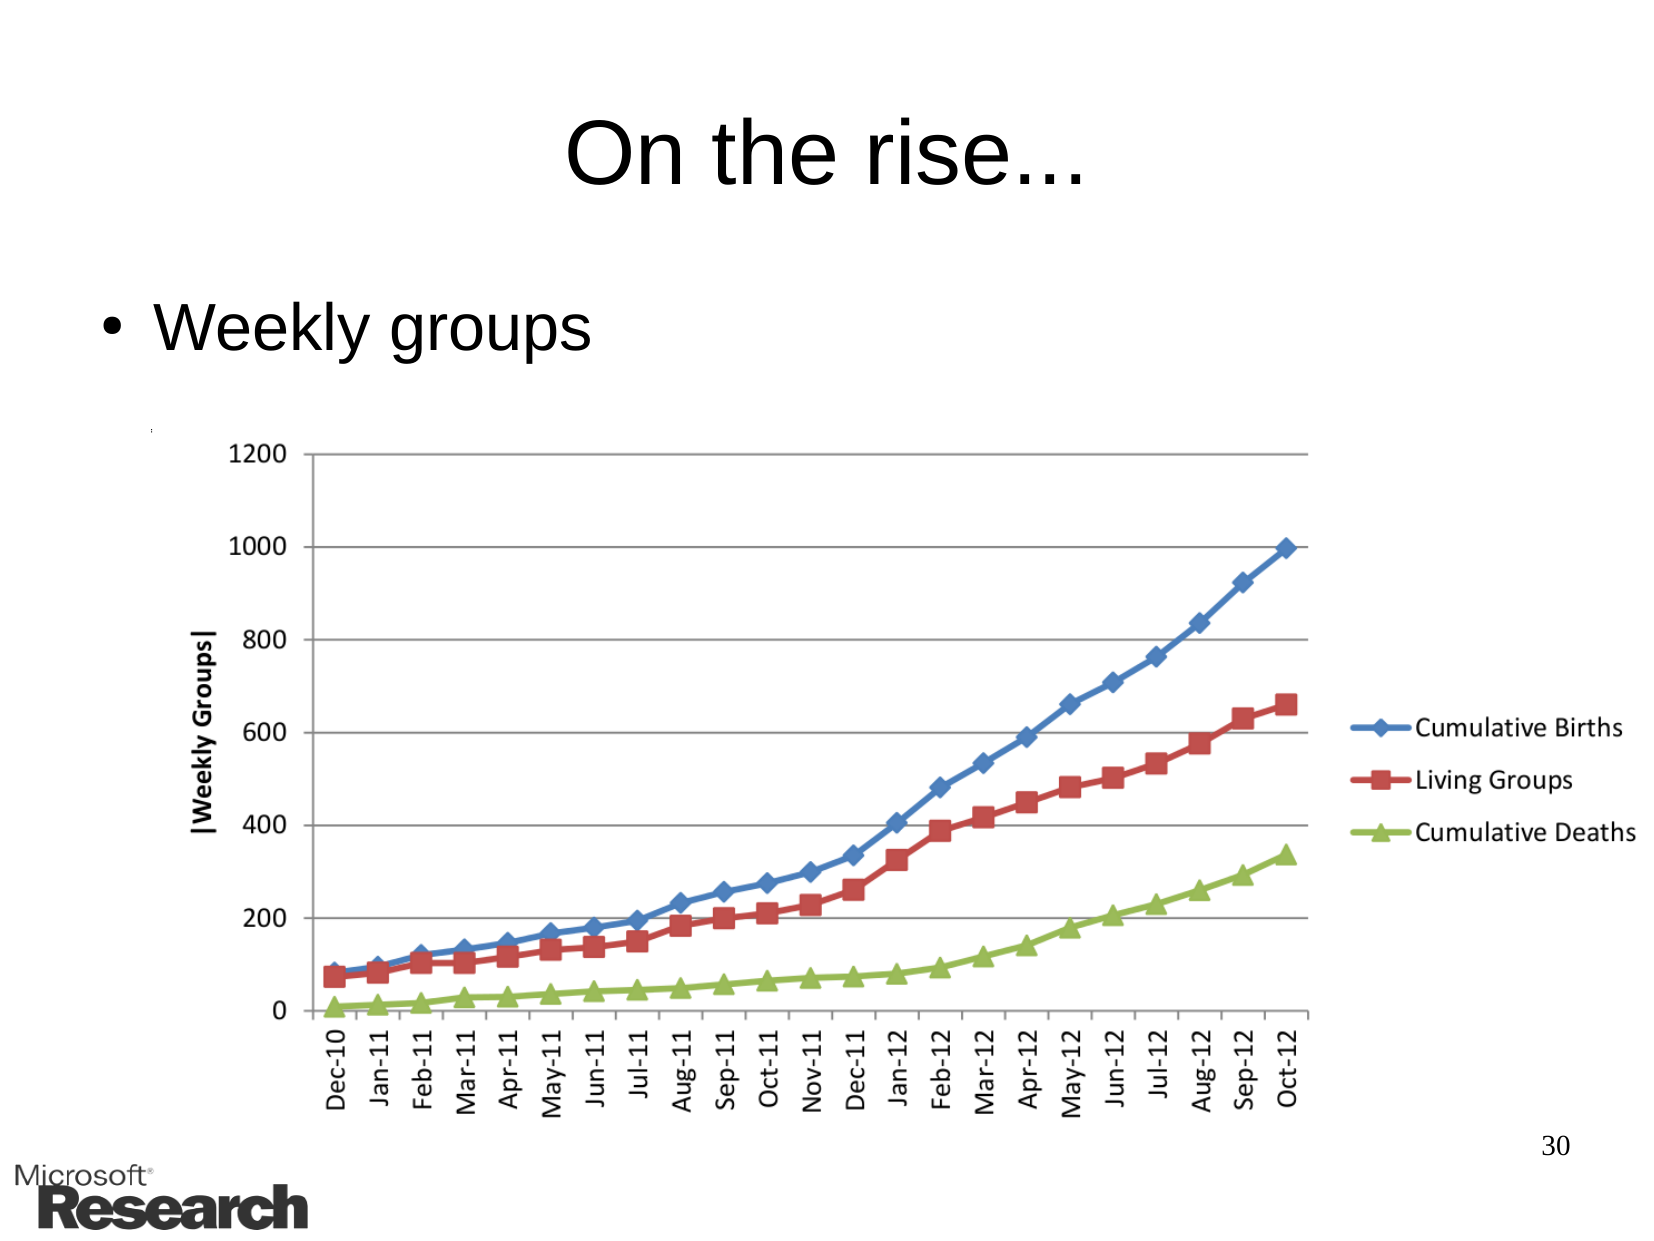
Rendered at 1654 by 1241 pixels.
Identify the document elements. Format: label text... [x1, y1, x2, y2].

title On the rise... [82, 49, 1571, 257]
list Weekly groups [82, 290, 1538, 1010]
picture [5, 1148, 322, 1241]
picture [151, 428, 1654, 1134]
